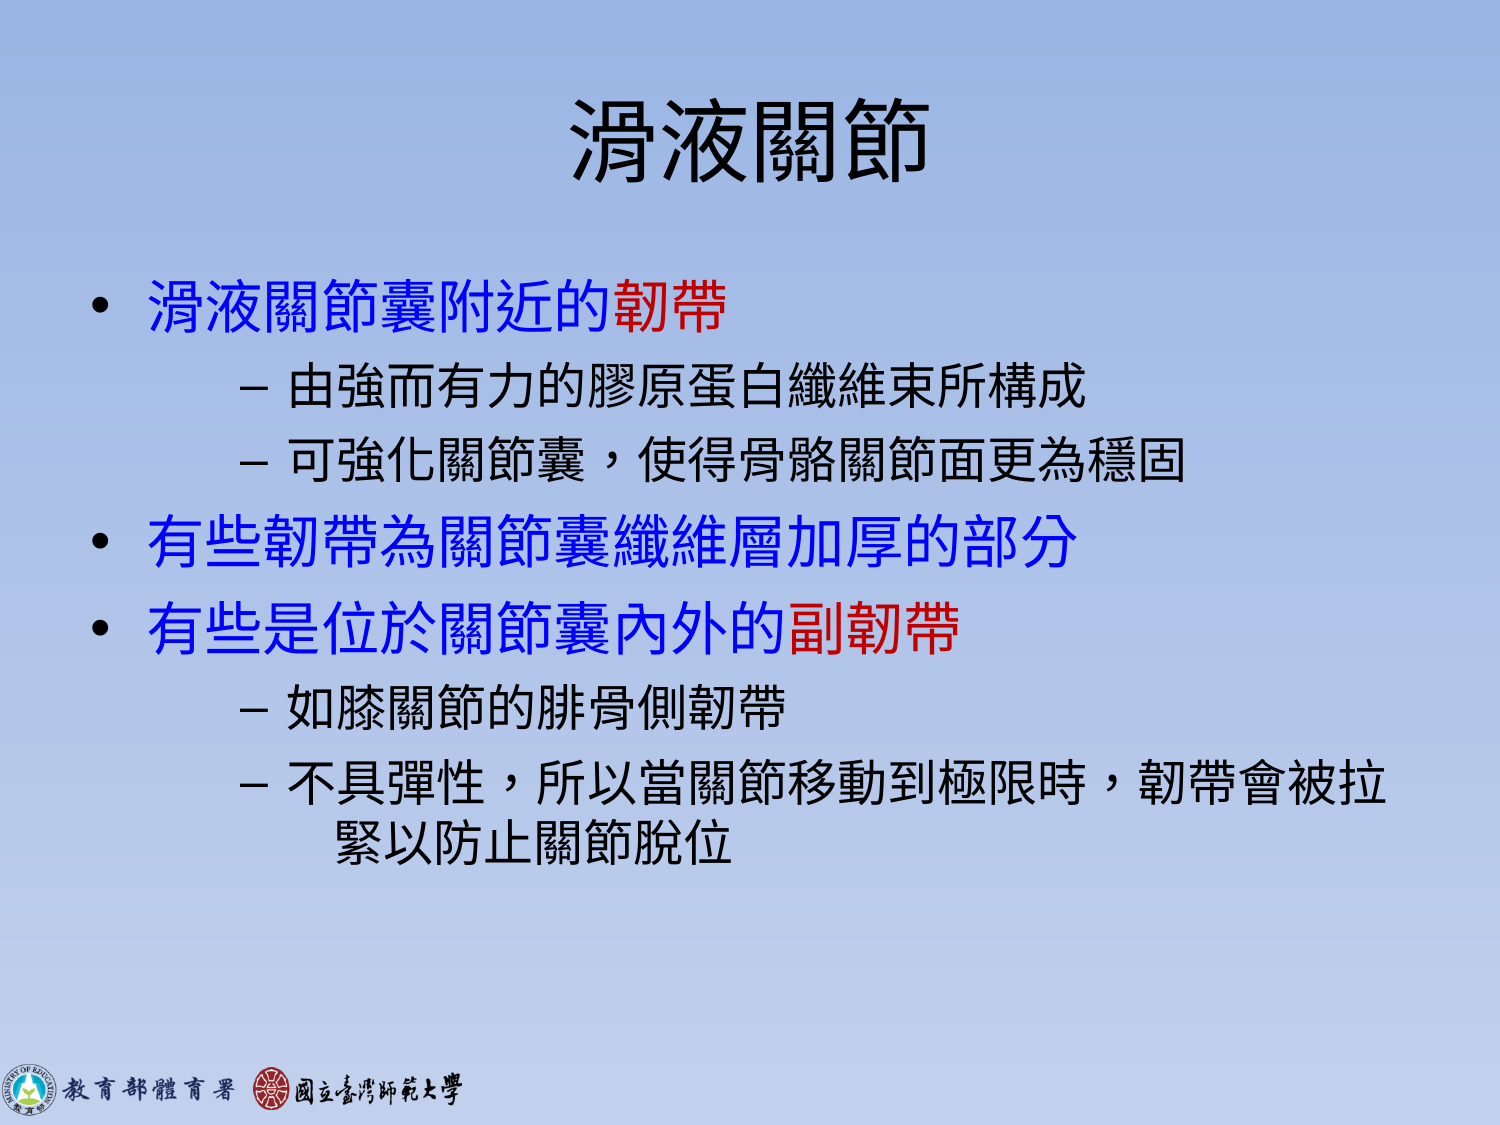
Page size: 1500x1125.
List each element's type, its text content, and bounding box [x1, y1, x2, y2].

title 滑液關節 [75, 45, 1426, 233]
list 滑液關節囊附近的韌帶 由強而有力的膠原蛋白纖維束所構成 可強化關節囊，使得骨骼關節面更為穩固 有些韌帶為關節囊纖維層加厚的部分 有些是位於關節囊內外的副韌帶 如膝關節的腓骨側韌帶 不具彈性，所以當關節移動到極限時，韌帶會被拉緊以防止關節脫位 [75, 262, 1426, 1005]
